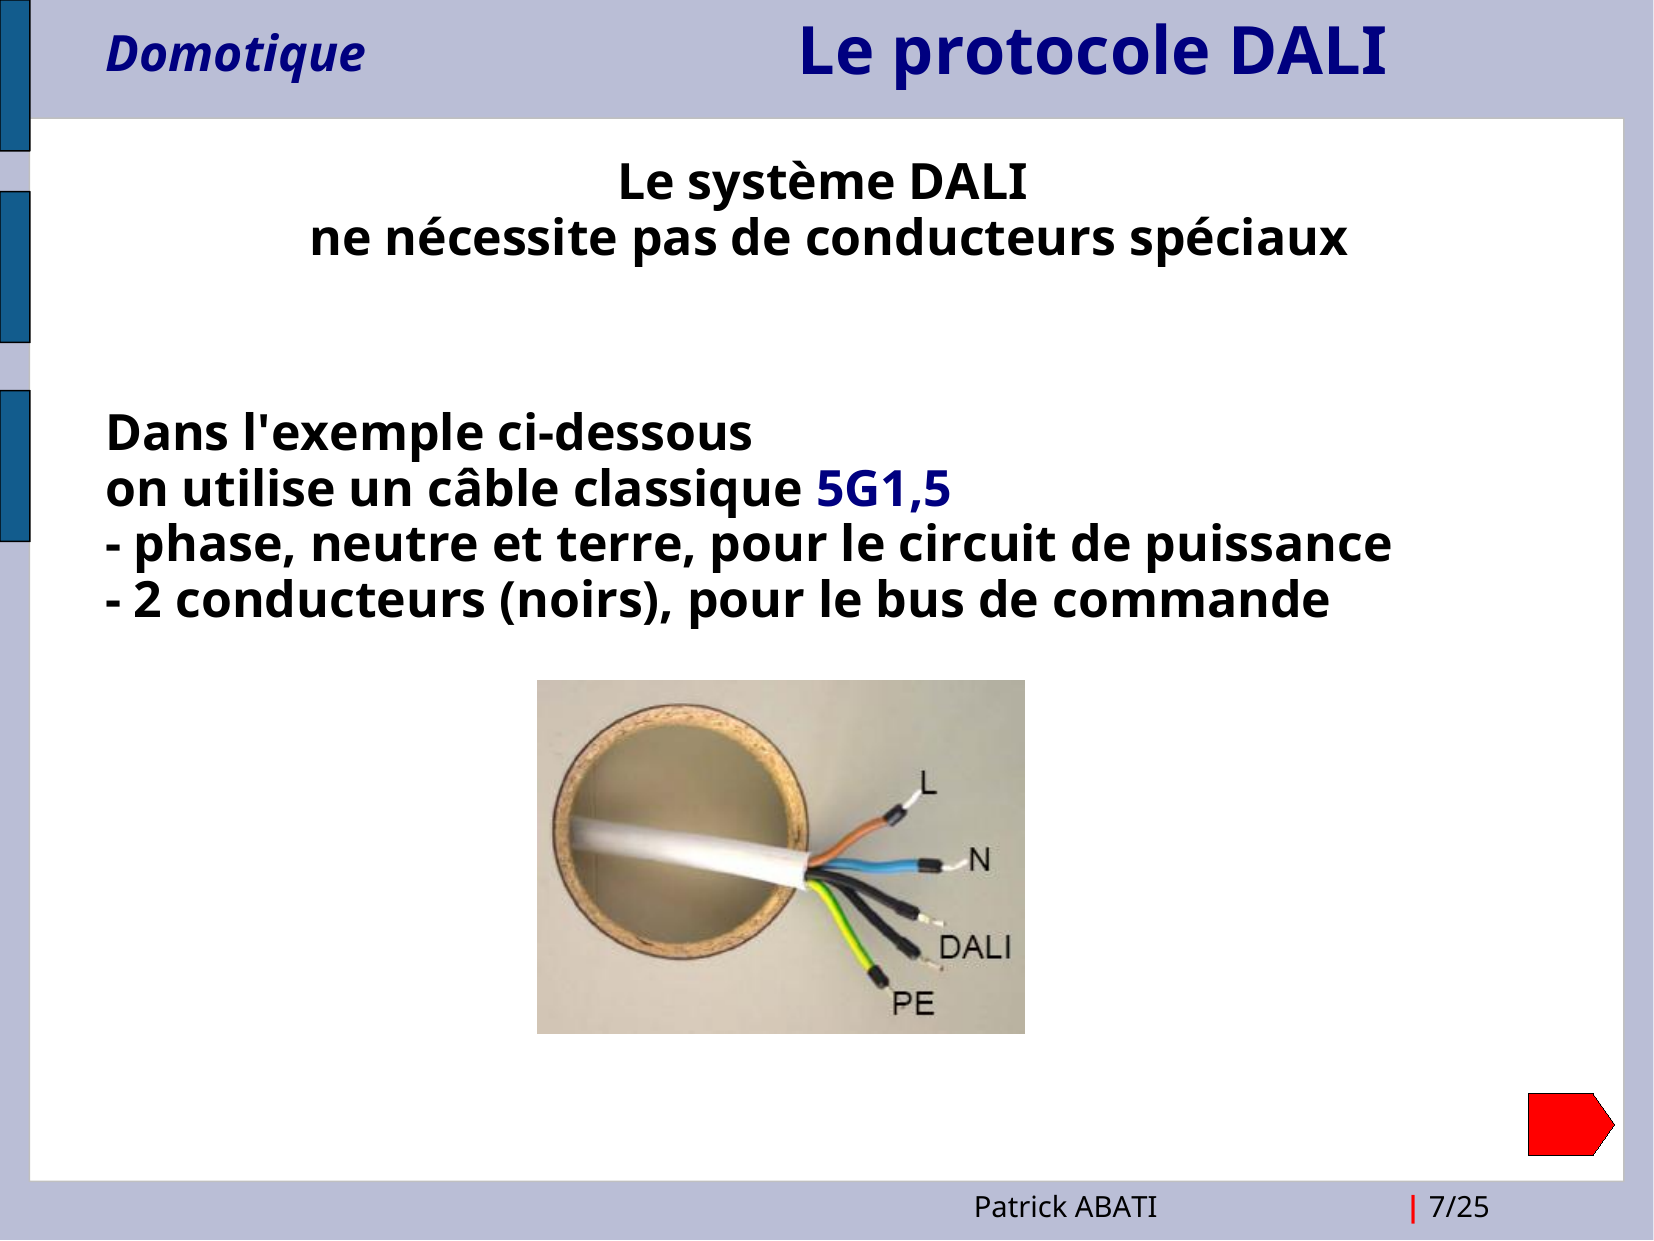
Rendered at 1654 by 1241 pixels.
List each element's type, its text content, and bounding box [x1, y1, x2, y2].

text_box Le système DALI ne nécessite pas de conducteurs spéciaux [37, 147, 1621, 308]
text_box [1528, 1093, 1615, 1156]
picture [537, 680, 1025, 1034]
text_box Dans l'exemple ci-dessous on utilise un câble classique 5G1,5 - phase, neutre et terre, pour le circuit de puissance - 2 conducteurs (noirs), pour le bus de commande [90, 398, 1583, 693]
